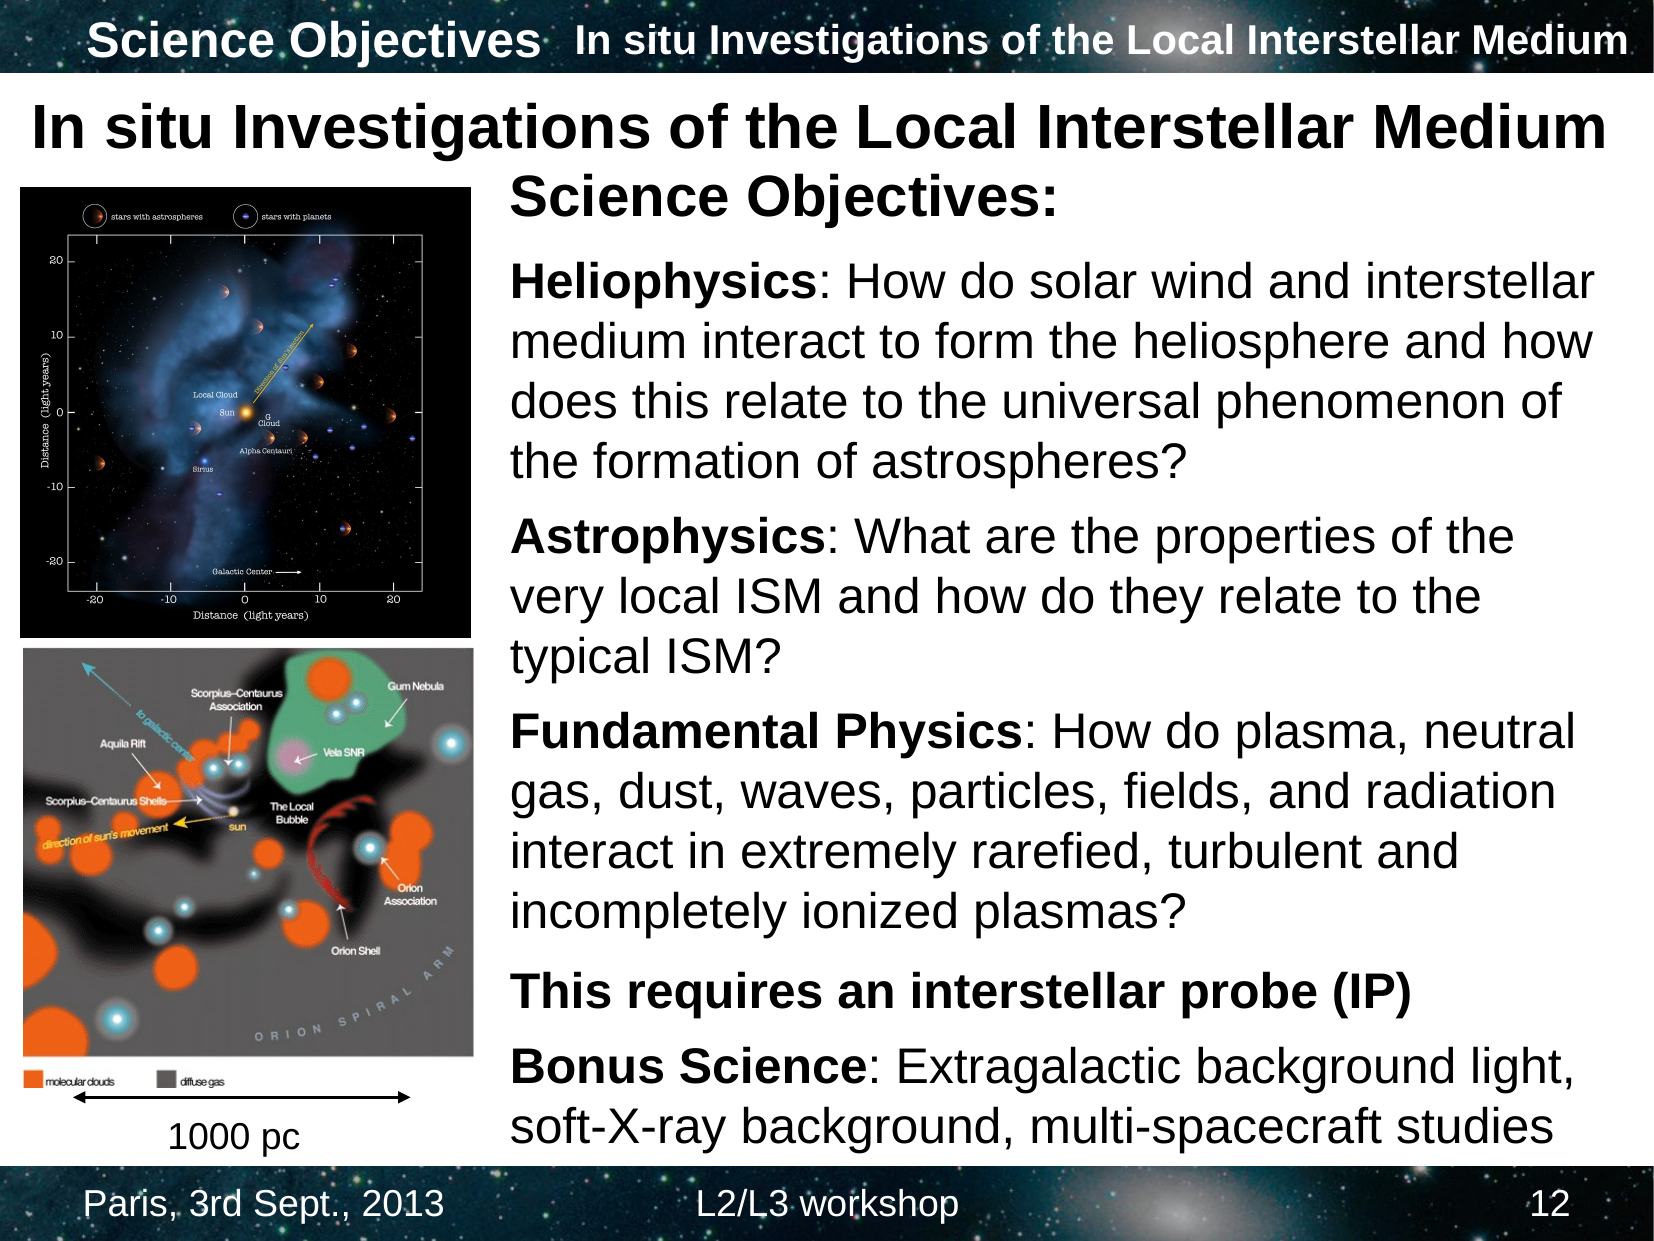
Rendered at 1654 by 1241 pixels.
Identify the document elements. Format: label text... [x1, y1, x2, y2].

picture [509, 0, 1654, 73]
text_box Science Objectives: Heliophysics: How do solar wind and interstellar medium interact to form the heliosphere and how does this relate to the universal phenomenon of the formation of astrospheres? Astrophysics: What are the properties of the very local ISM and how do they relate to the typical ISM? Fundamental Physics: How do plasma, neutral gas, dust, waves, particles, fields, and radiation interact in extremely rarefied, turbulent and incompletely ionized plasmas? This requires an interstellar probe (IP) Bonus Science: Extragalactic background light, soft-X-ray background, multi-spacecraft studies [495, 150, 1635, 1098]
text_box In situ Investigations of the Local Interstellar Medium [16, 78, 1625, 163]
text_box 1000 pc [152, 1104, 316, 1162]
text_box Science Objectives [71, 0, 557, 71]
picture [23, 647, 474, 1089]
picture [428, 1193, 438, 1201]
picture [438, 1212, 443, 1222]
picture [20, 187, 471, 638]
picture [0, 1166, 1654, 1241]
picture [0, 0, 248, 73]
